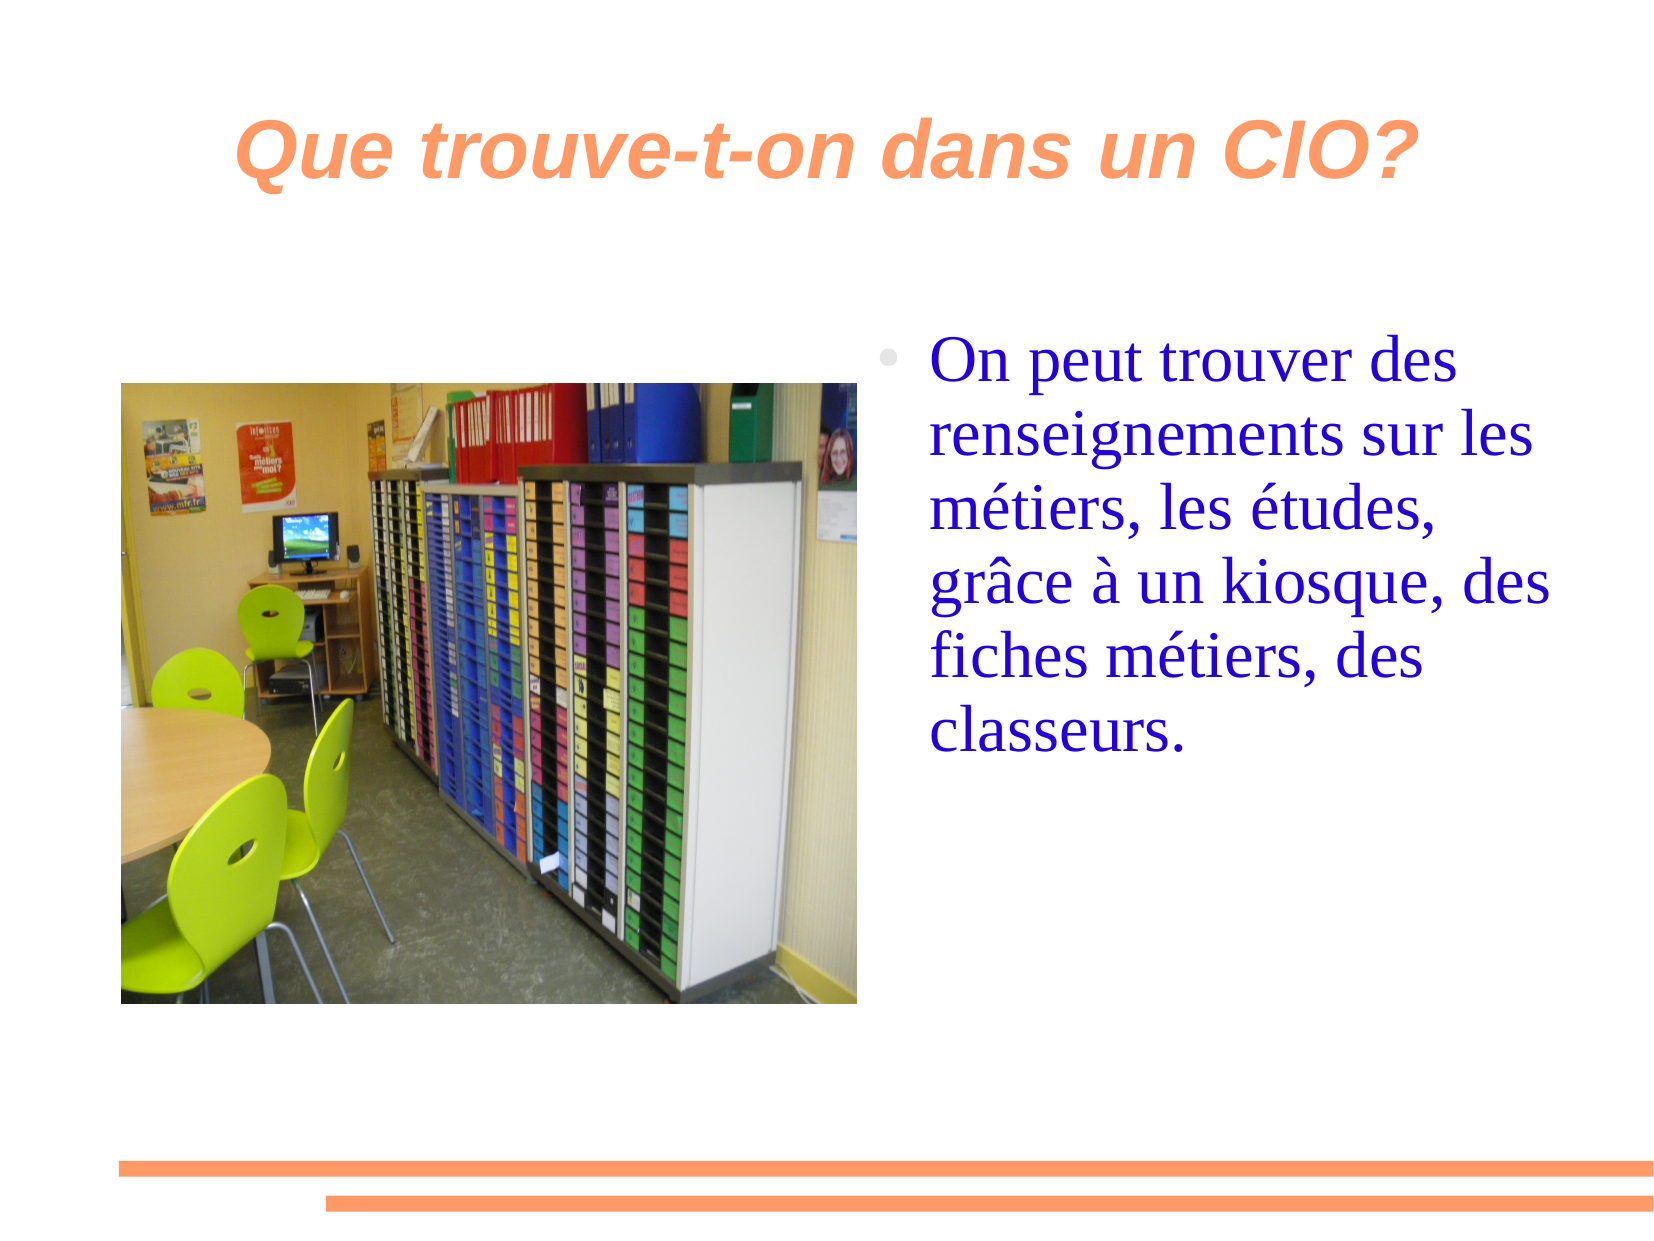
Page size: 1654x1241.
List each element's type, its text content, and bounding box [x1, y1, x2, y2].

picture [121, 383, 857, 1004]
list On peut trouver des renseignements sur les métiers, les études, grâce à un kiosque, des fiches métiers, des classeurs. [858, 322, 1562, 1132]
title Que trouve-t-on dans un CIO? [121, 46, 1534, 254]
